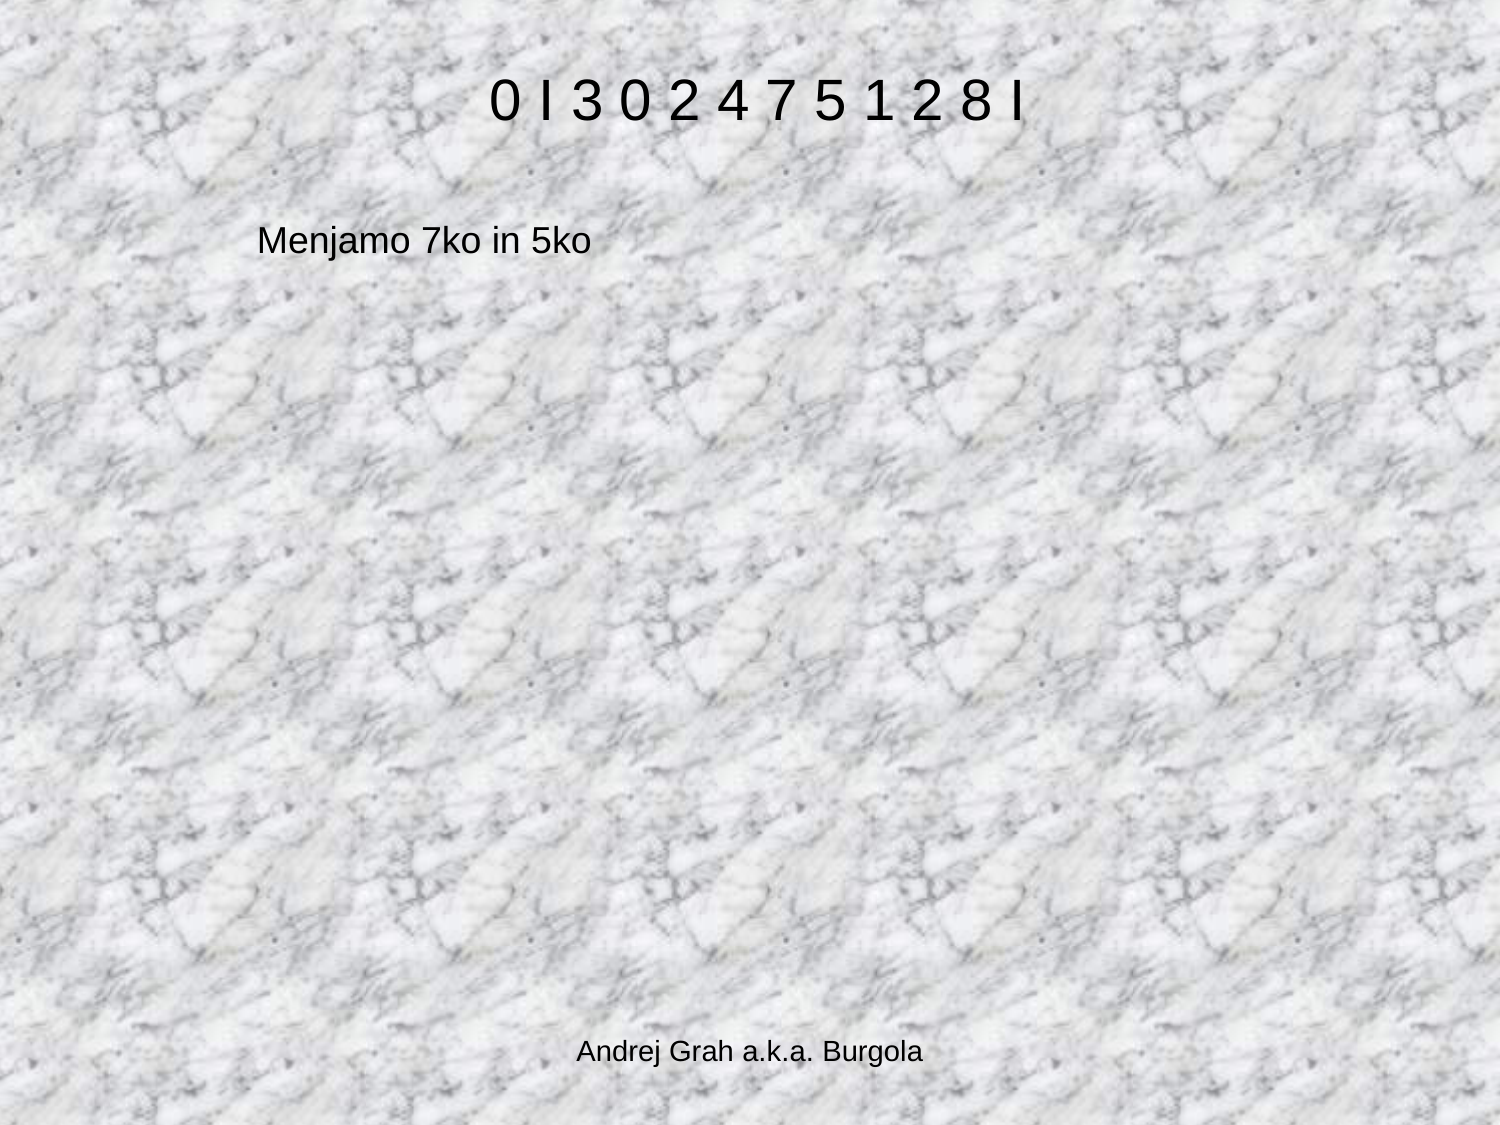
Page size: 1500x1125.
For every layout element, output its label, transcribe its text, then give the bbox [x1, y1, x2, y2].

text_box Menjamo 7ko in 5ko [242, 207, 1258, 269]
text_box 0 I 3 0 2 4 7 5 1 2 8 I [265, 54, 1235, 141]
picture [0, 0, 1500, 1125]
text_box Andrej Grah a.k.a. Burgola [512, 1024, 988, 1103]
